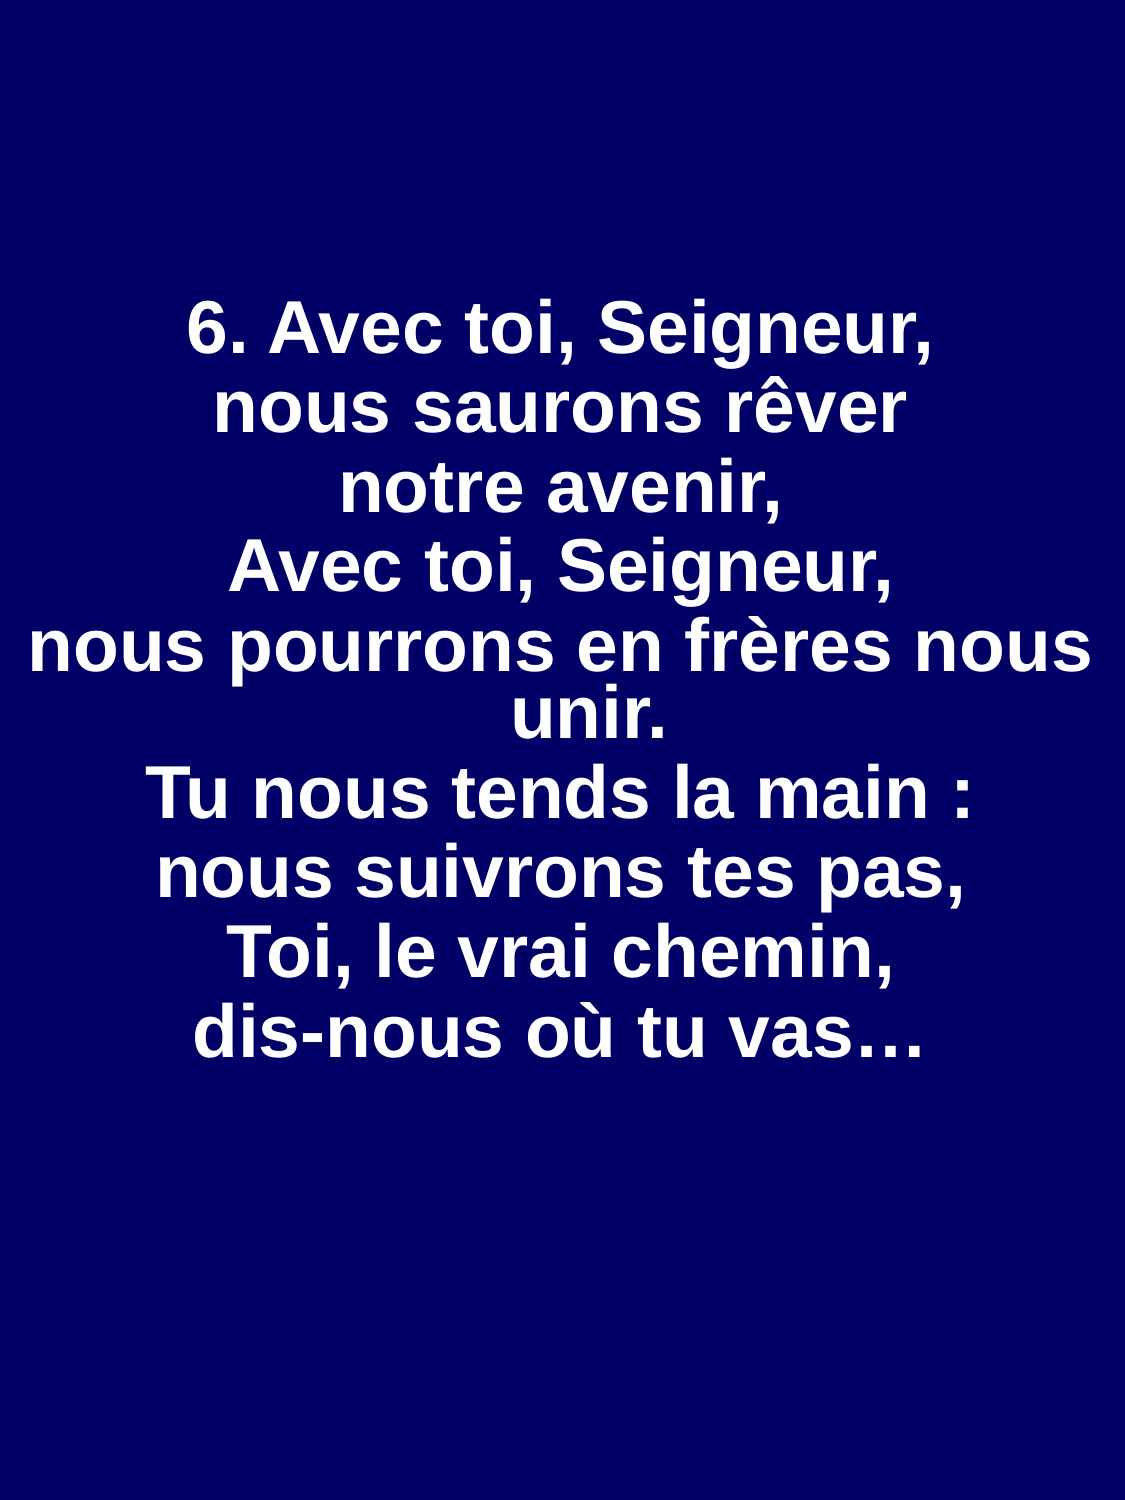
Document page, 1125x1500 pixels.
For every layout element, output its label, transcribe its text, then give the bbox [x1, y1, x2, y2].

text_box 6. Avec toi, Seigneur, nous saurons rêver notre avenir, Avec toi, Seigneur, nous pourrons en frères nous unir. Tu nous tends la main : nous suivrons tes pas, Toi, le vrai chemin, dis-nous où tu vas… [11, 35, 1110, 1441]
